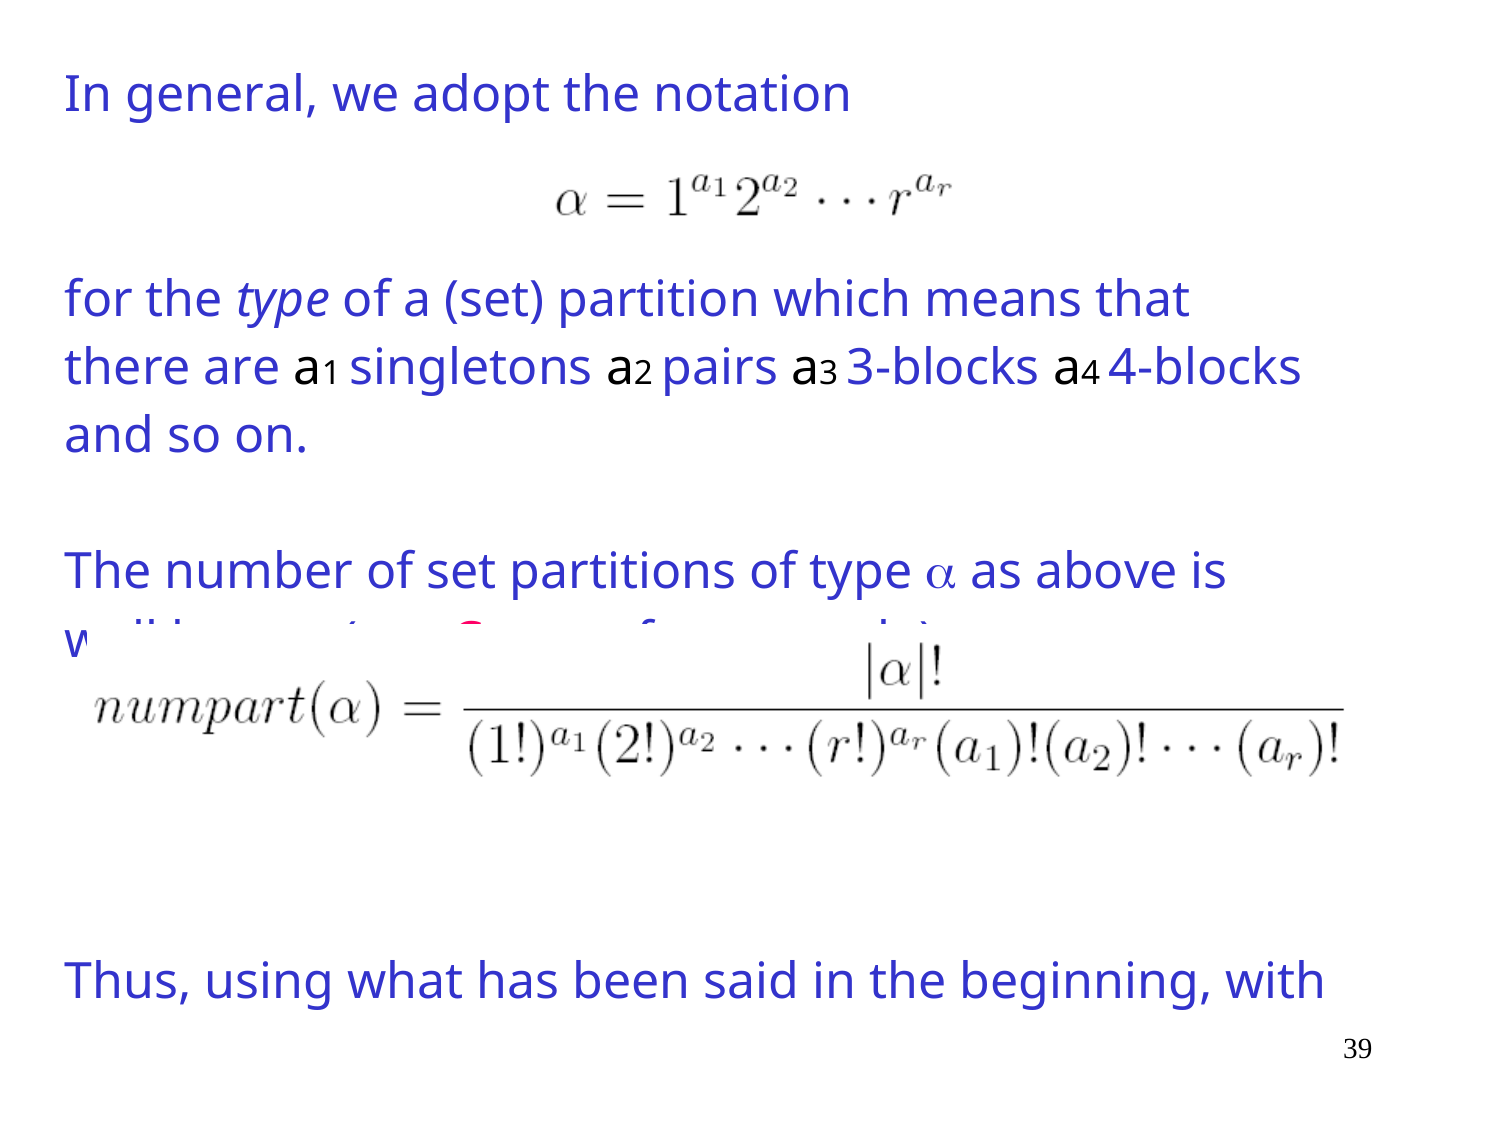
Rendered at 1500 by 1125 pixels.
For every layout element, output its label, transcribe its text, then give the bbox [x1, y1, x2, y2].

picture [87, 624, 1355, 791]
text_box In general, we adopt the notation for the type of a (set) partition which means that there are a1 singletons a2 pairs a3 3-blocks a4 4-blocks and so on. The number of set partitions of type  as above is well known (see Comtet for example) Thus, using what has been said in the beginning, with [49, 49, 1343, 1022]
picture [537, 162, 963, 240]
